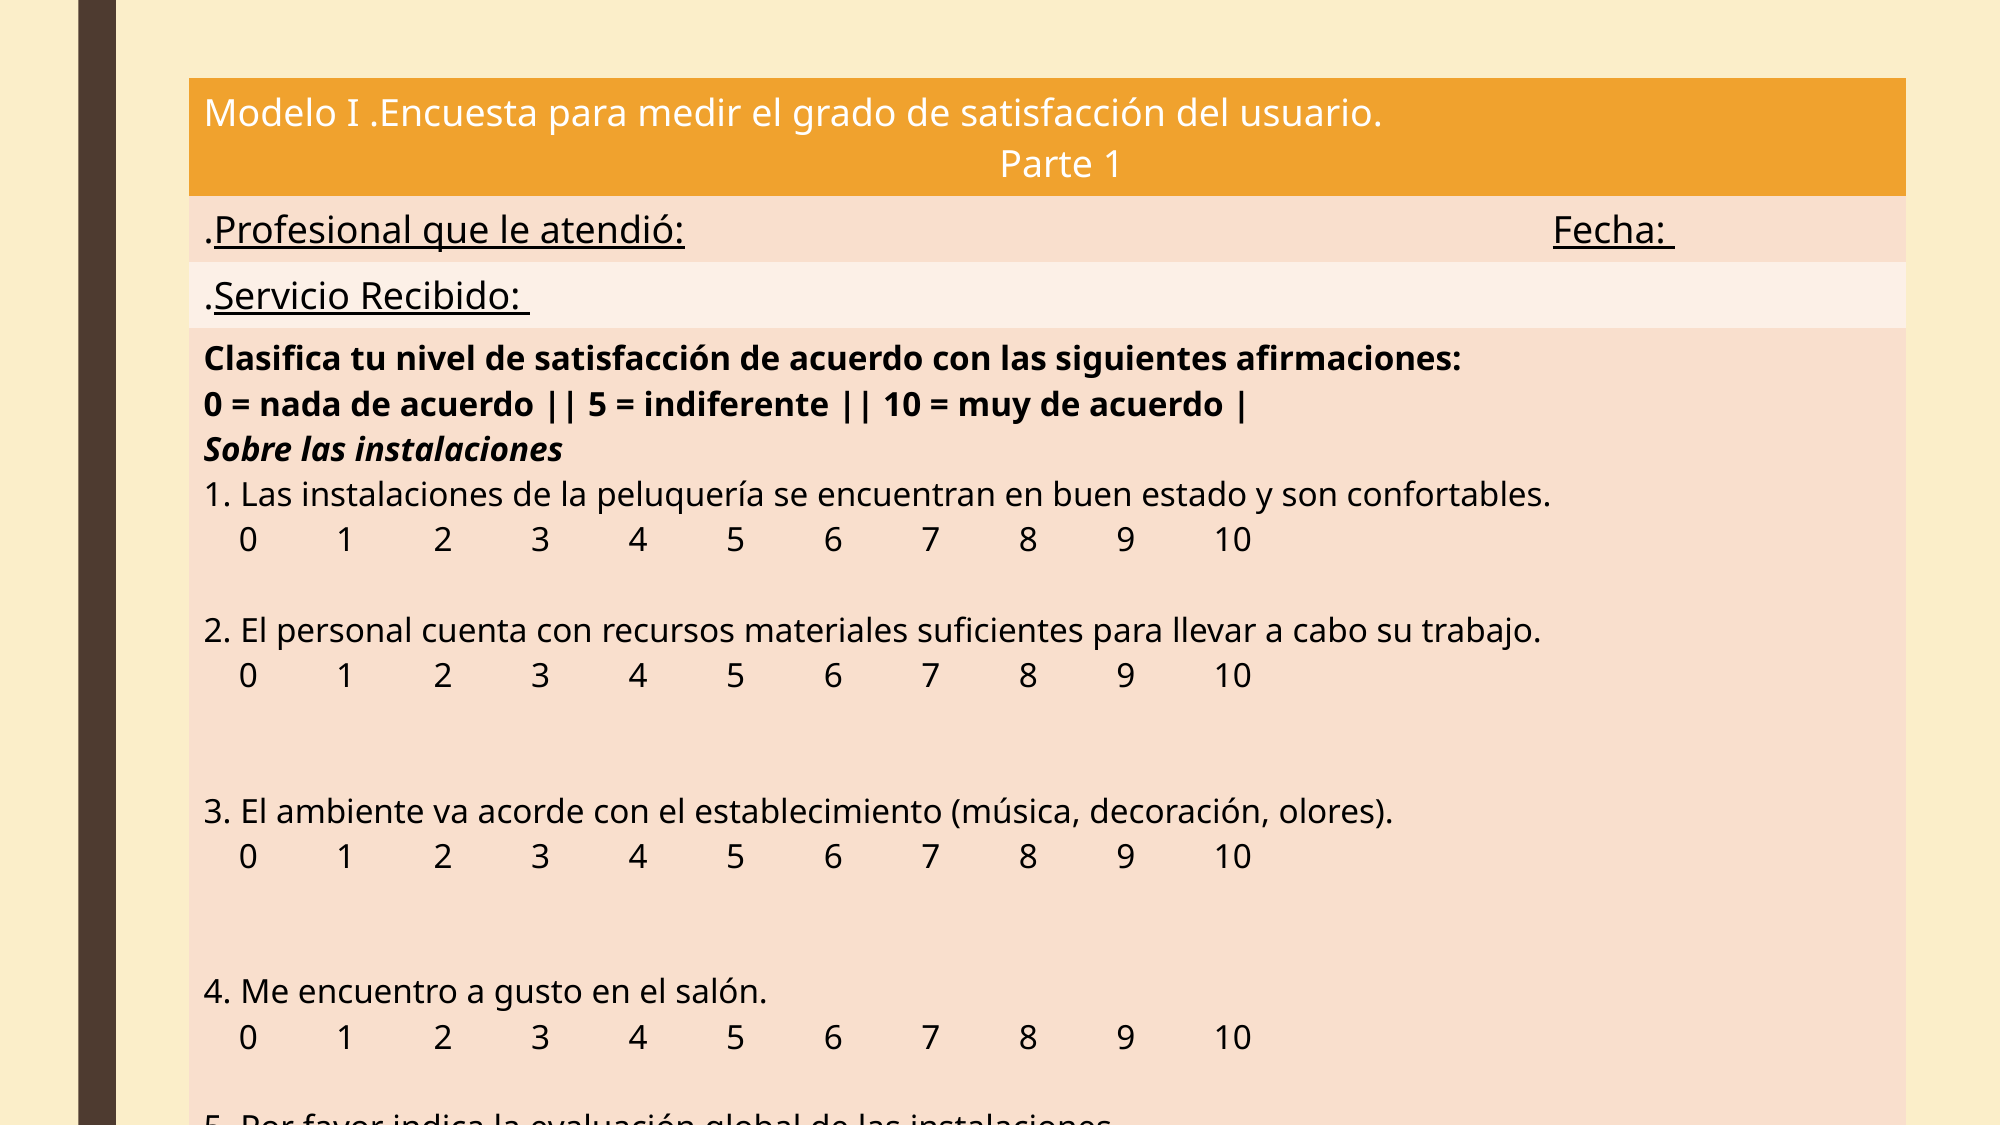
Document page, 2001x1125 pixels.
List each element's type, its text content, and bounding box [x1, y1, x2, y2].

table_cell .Servicio Recibido: [189, 262, 1906, 328]
table_header Modelo I .Encuesta para medir el grado de satisfacción del usuario. Parte 1 [189, 78, 1906, 196]
table_cell .Profesional que le atendió: Fecha: [189, 196, 1906, 262]
table_cell Clasifica tu nivel de satisfacción de acuerdo con las siguientes afirmaciones: 0 = nada de acuerdo || 5 = indiferente || 10 = muy de acuerdo | Sobre las instalaciones 1. Las instalaciones de la peluquería se encuentran en buen estado y son confortables. 0 1 2 3 4 5 6 7 8 9 10 2. El personal cuenta con recursos materiales suficientes para llevar a cabo su trabajo. 0 1 2 3 4 5 6 7 8 9 10 3. El ambiente va acorde con el establecimiento (música, decoración, olores). 0 1 2 3 4 5 6 7 8 9 10 4. Me encuentro a gusto en el salón. 0 1 2 3 4 5 6 7 8 9 10 5. Por favor indica la evaluación global de las instalaciones. 0 1 2 3 4 5 6 7 8 9 10 [189, 328, 1906, 1125]
